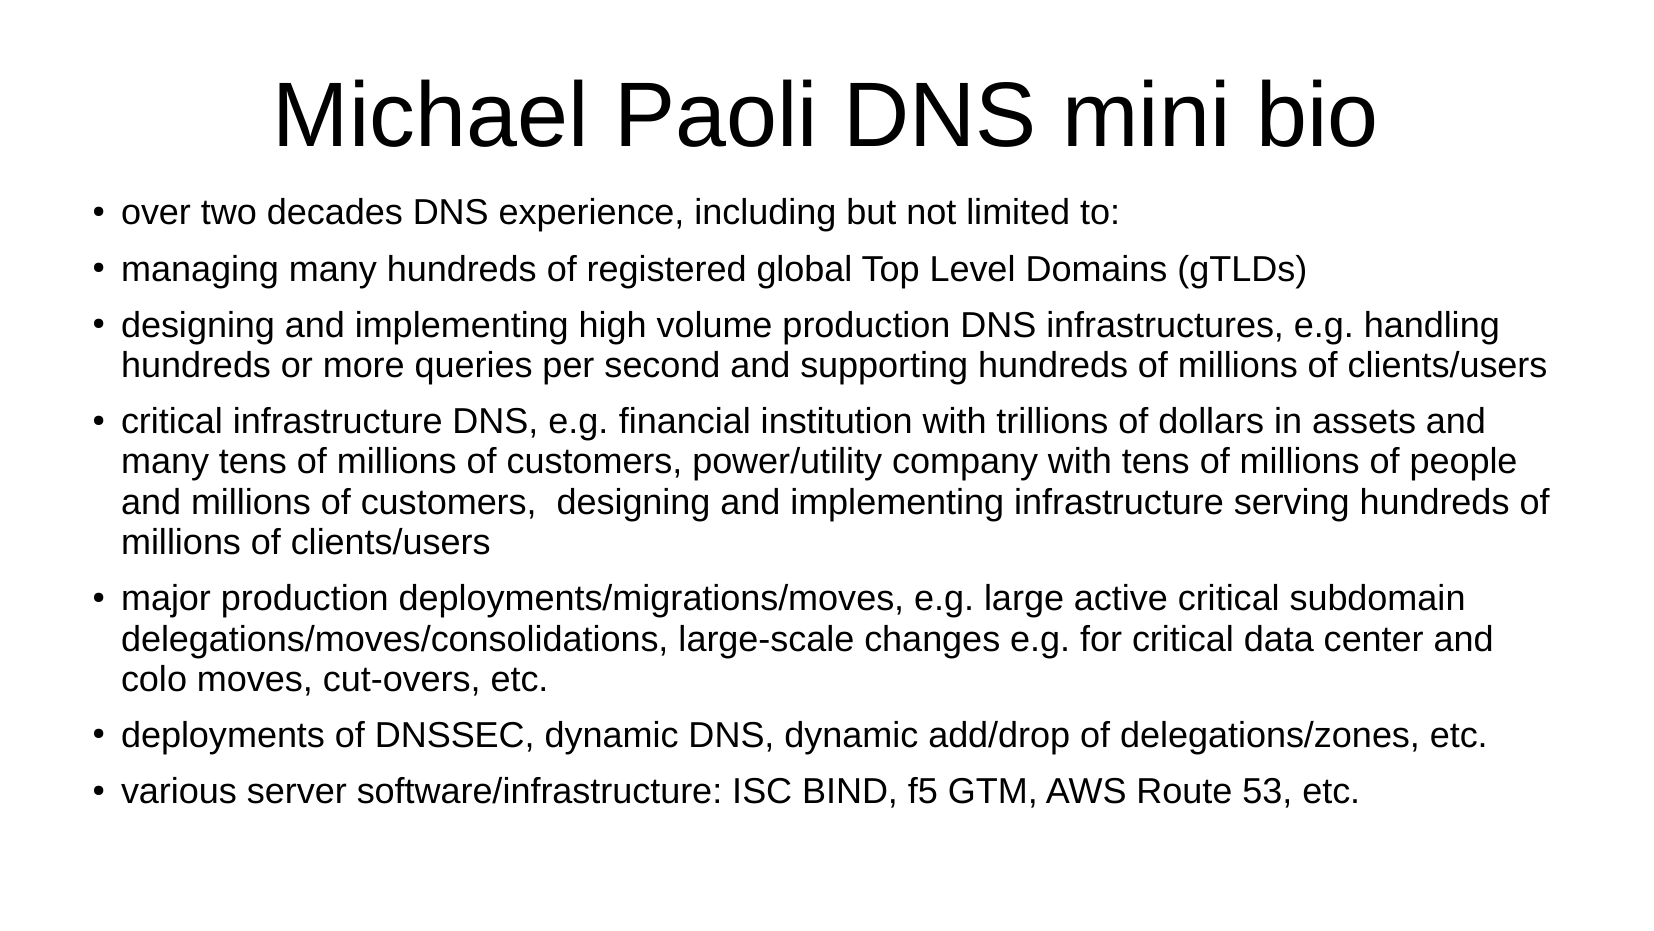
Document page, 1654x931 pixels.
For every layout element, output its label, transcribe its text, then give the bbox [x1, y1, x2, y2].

title Michael Paoli DNS mini bio [82, 37, 1571, 192]
list over two decades DNS experience, including but not limited to: managing many hundreds of registered global Top Level Domains (gTLDs) designing and implementing high volume production DNS infrastructures, e.g. handling hundreds or more queries per second and supporting hundreds of millions of clients/users critical infrastructure DNS, e.g. financial institution with trillions of dollars in assets and many tens of millions of customers, power/utility company with tens of millions of people and millions of customers, designing and implementing infrastructure serving hundreds of millions of clients/users major production deployments/migrations/moves, e.g. large active critical subdomain delegations/moves/consolidations, large-scale changes e.g. for critical data center and colo moves, cut-overs, etc. deployments of DNSSEC, dynamic DNS, dynamic add/drop of delegations/zones, etc. various server software/infrastructure: ISC BIND, f5 GTM, AWS Route 53, etc. [82, 192, 1571, 863]
